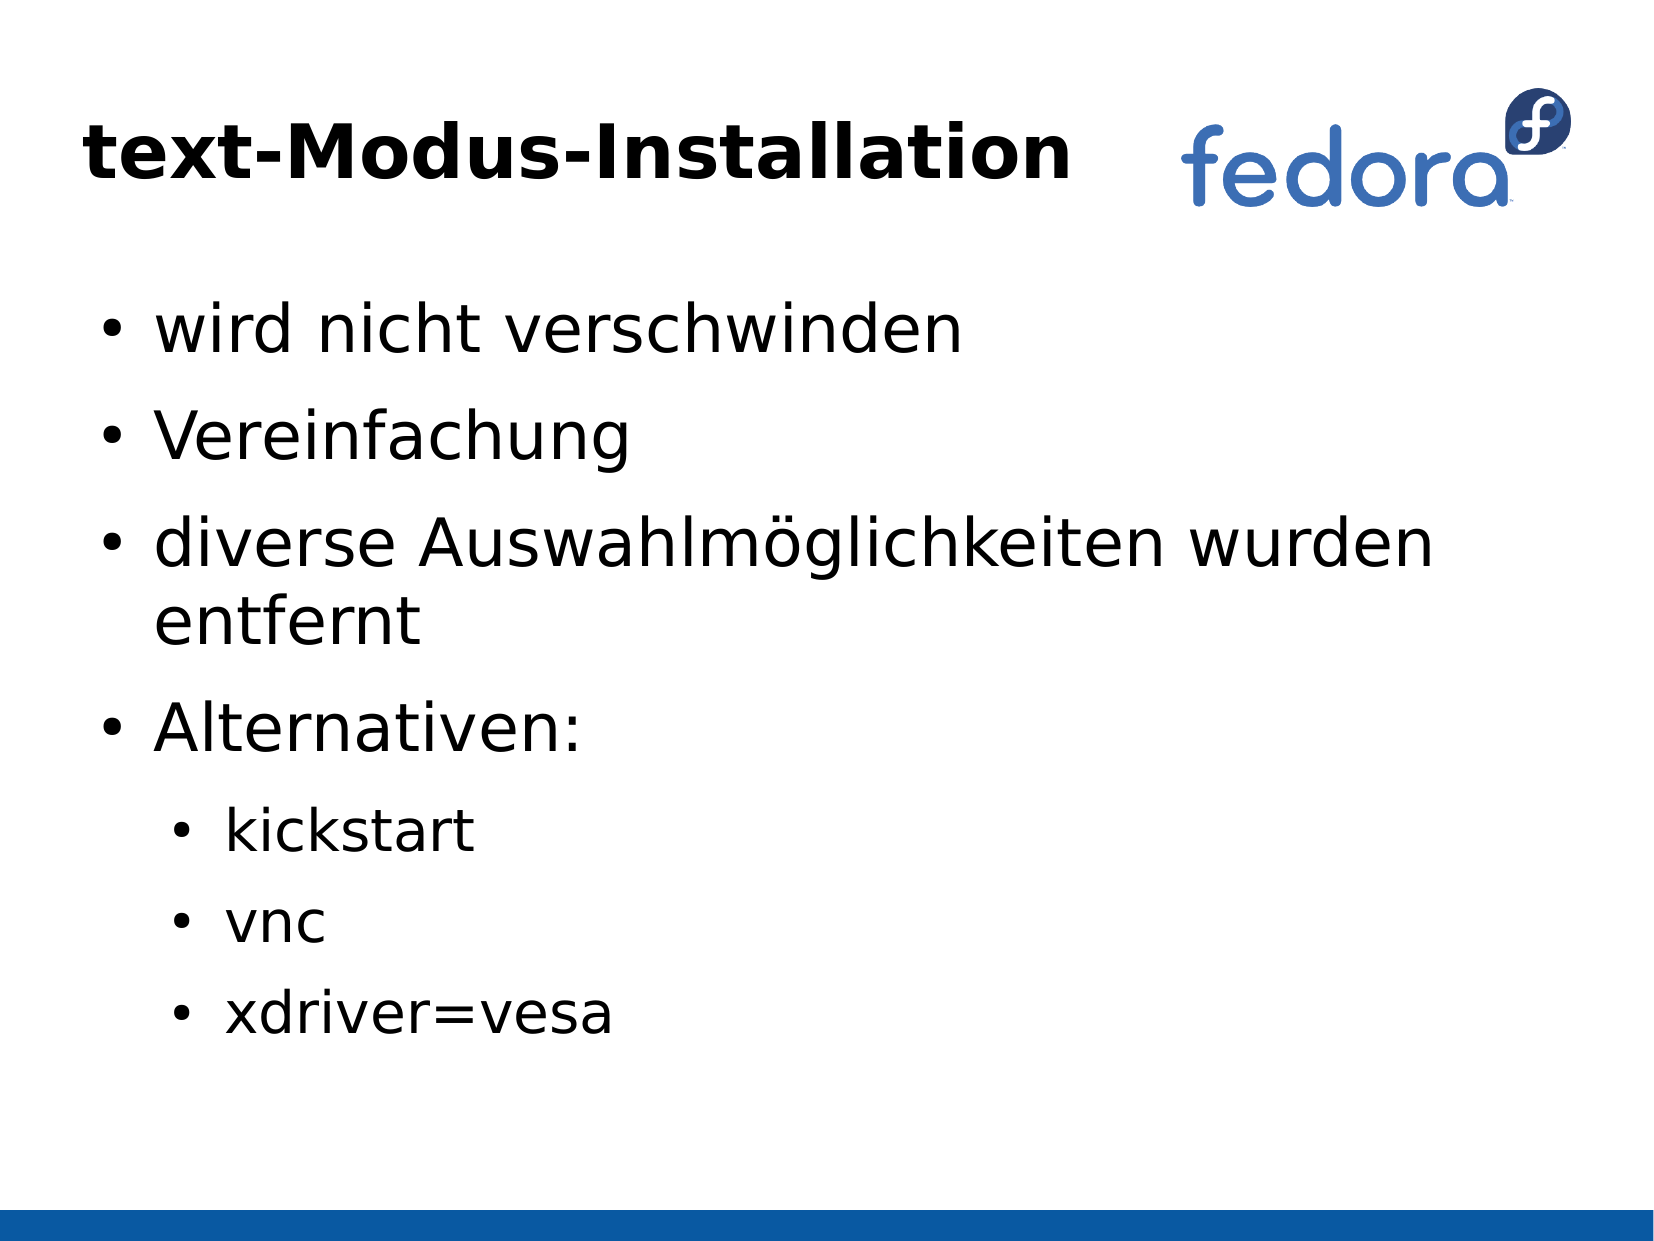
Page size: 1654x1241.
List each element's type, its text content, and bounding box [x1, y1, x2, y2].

title text-Modus-Installation [82, 49, 1182, 257]
picture [0, 1210, 1654, 1241]
picture [1182, 88, 1571, 207]
list wird nicht verschwinden Vereinfachung diverse Auswahlmöglichkeiten wurden entfernt Alternativen: kickstart vnc xdriver=vesa [82, 290, 1571, 1109]
